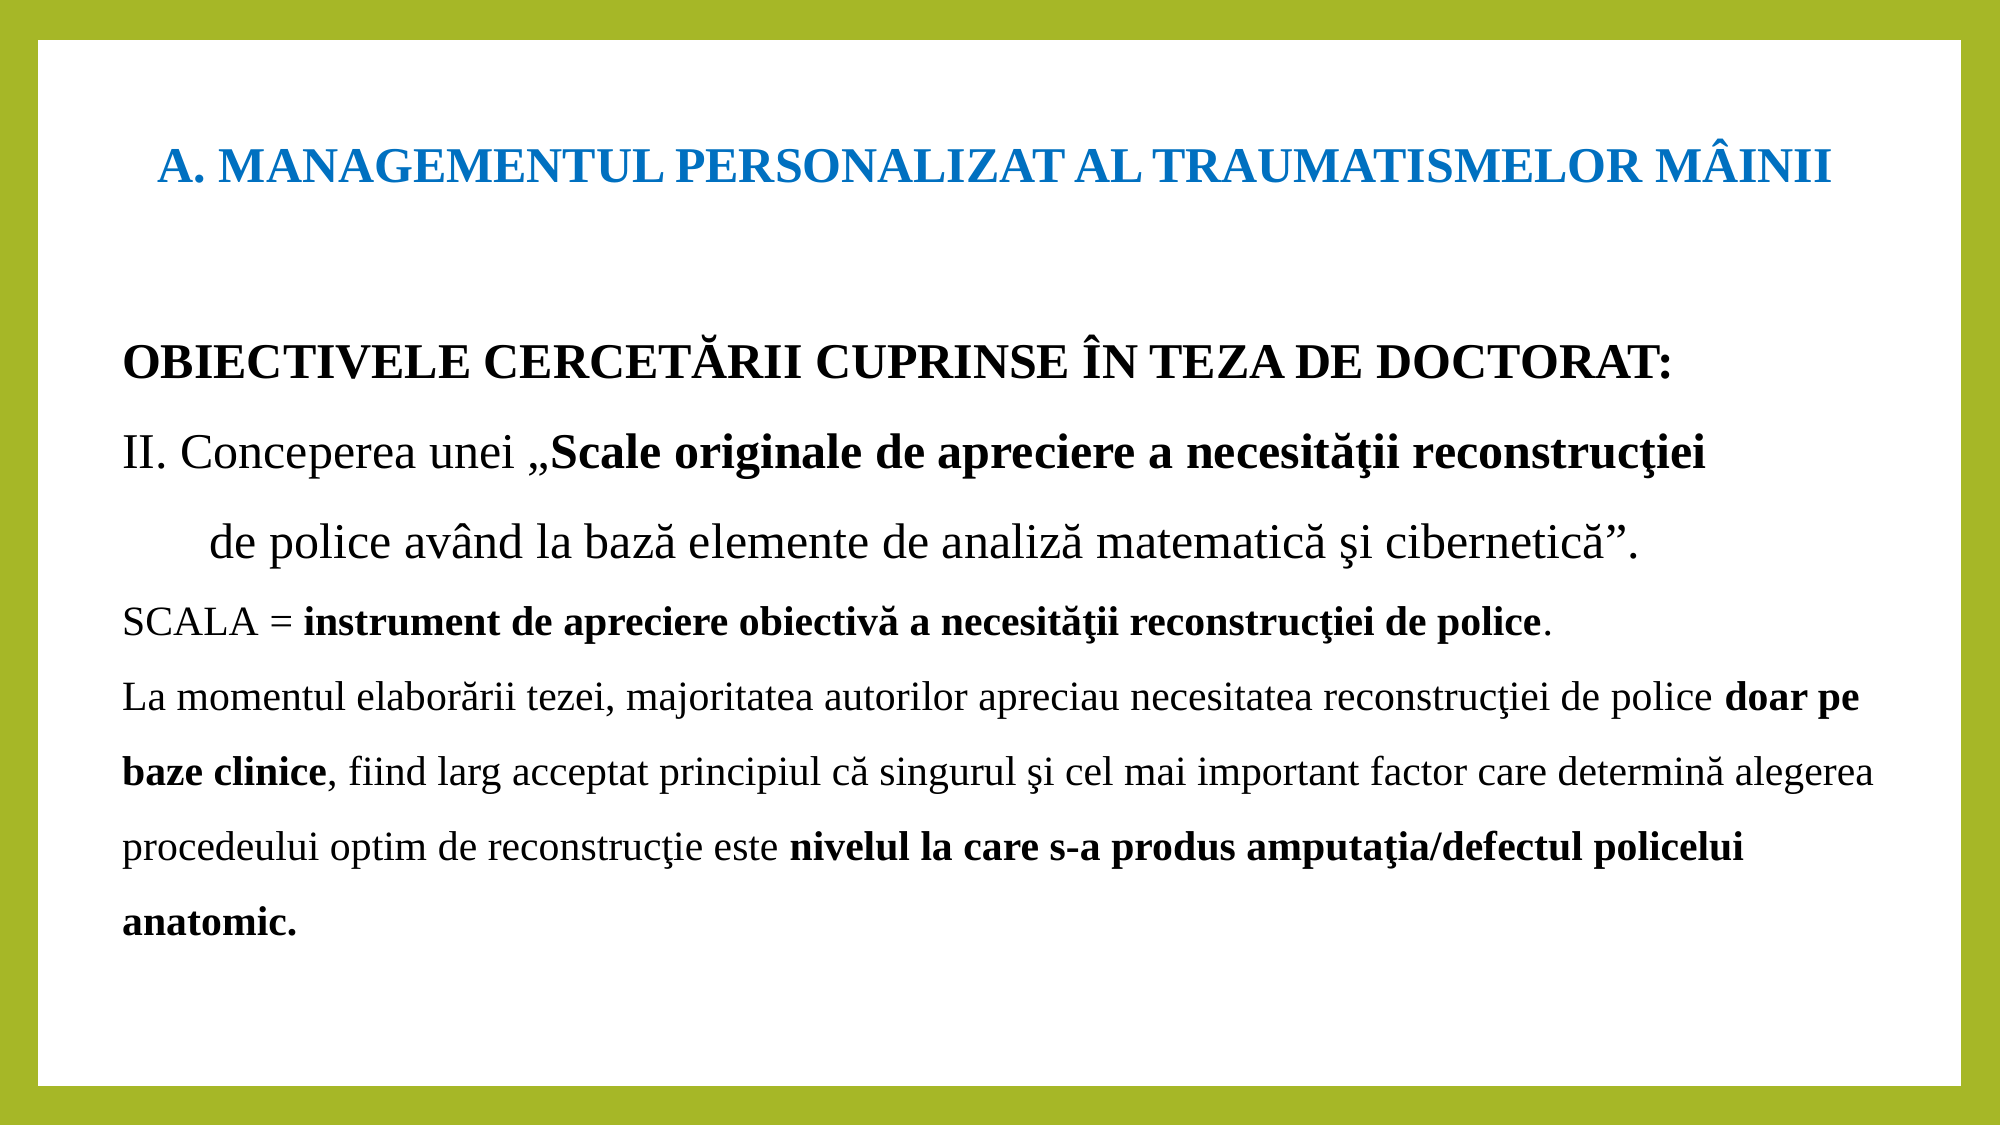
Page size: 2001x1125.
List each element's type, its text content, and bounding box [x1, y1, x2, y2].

list [69, 244, 1908, 1059]
title A. MANAGEMENTUL PERSONALIZAT AL TRAUMATISMELOR MÂINII [142, 99, 1863, 244]
text_box OBIECTIVELE CERCETĂRII CUPRINSE ÎN TEZA DE DOCTORAT: II. Conceperea unei „Scale originale de apreciere a necesităţii reconstrucţiei de police având la bază elemente de analiză matematică şi cibernetică”. SCALA = instrument de apreciere obiectivă a necesităţii reconstrucţiei de police. La momentul elaborării tezei, majoritatea autorilor apreciau necesitatea reconstrucţiei de police doar pe baze clinice, fiind larg acceptat principiul că singurul şi cel mai important factor care determină alegerea procedeului optim de reconstrucţie este nivelul la care s-a produs amputaţia/defectul policelui anatomic. [107, 291, 1897, 949]
